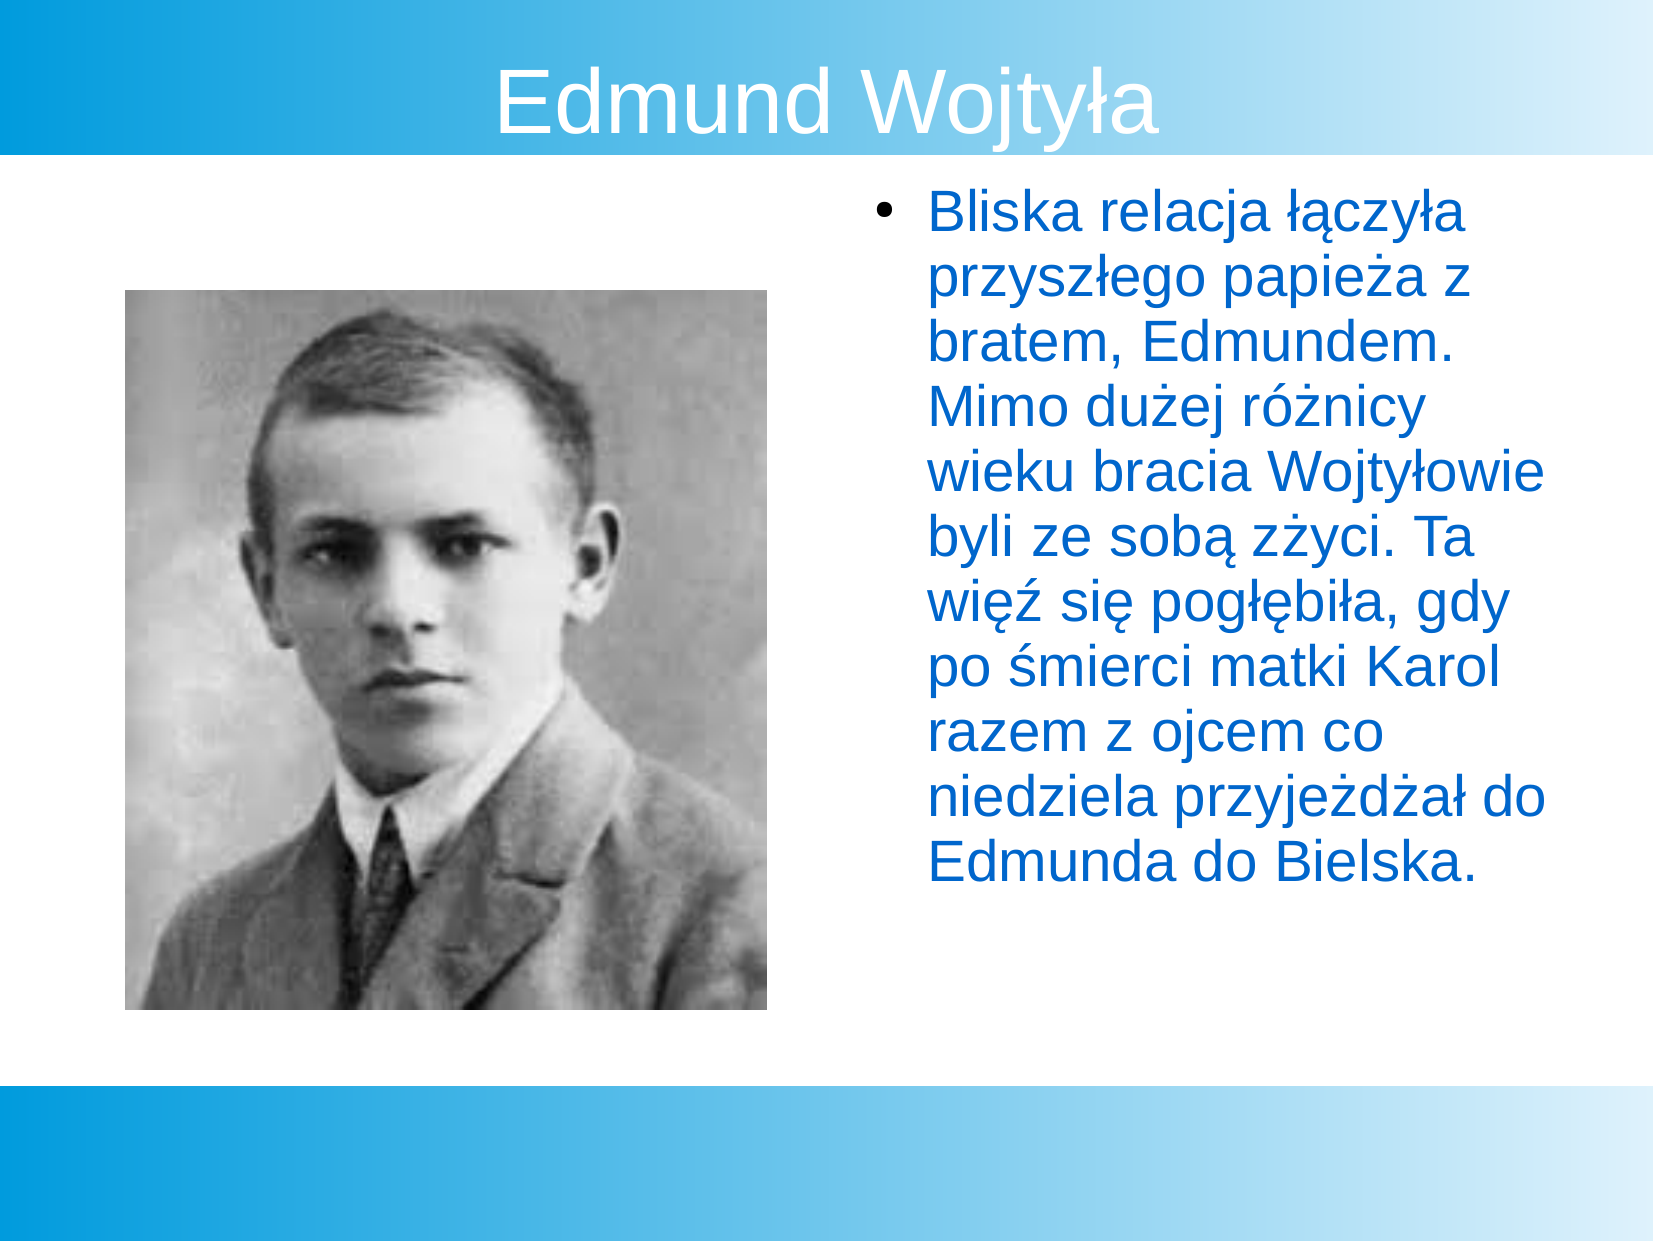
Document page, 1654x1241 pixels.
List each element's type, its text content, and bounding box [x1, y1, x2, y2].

list Bliska relacja łączyła przyszłego papieża z bratem, Edmundem. Mimo dużej różnicy wieku bracia Wojtyłowie byli ze sobą zżyci. Ta więź się pogłębiła, gdy po śmierci matki Karol razem z ojcem co niedziela przyjeżdżał do Edmunda do Bielska. [856, 178, 1583, 898]
picture [125, 290, 767, 1010]
title Edmund Wojtyła [82, 49, 1571, 155]
